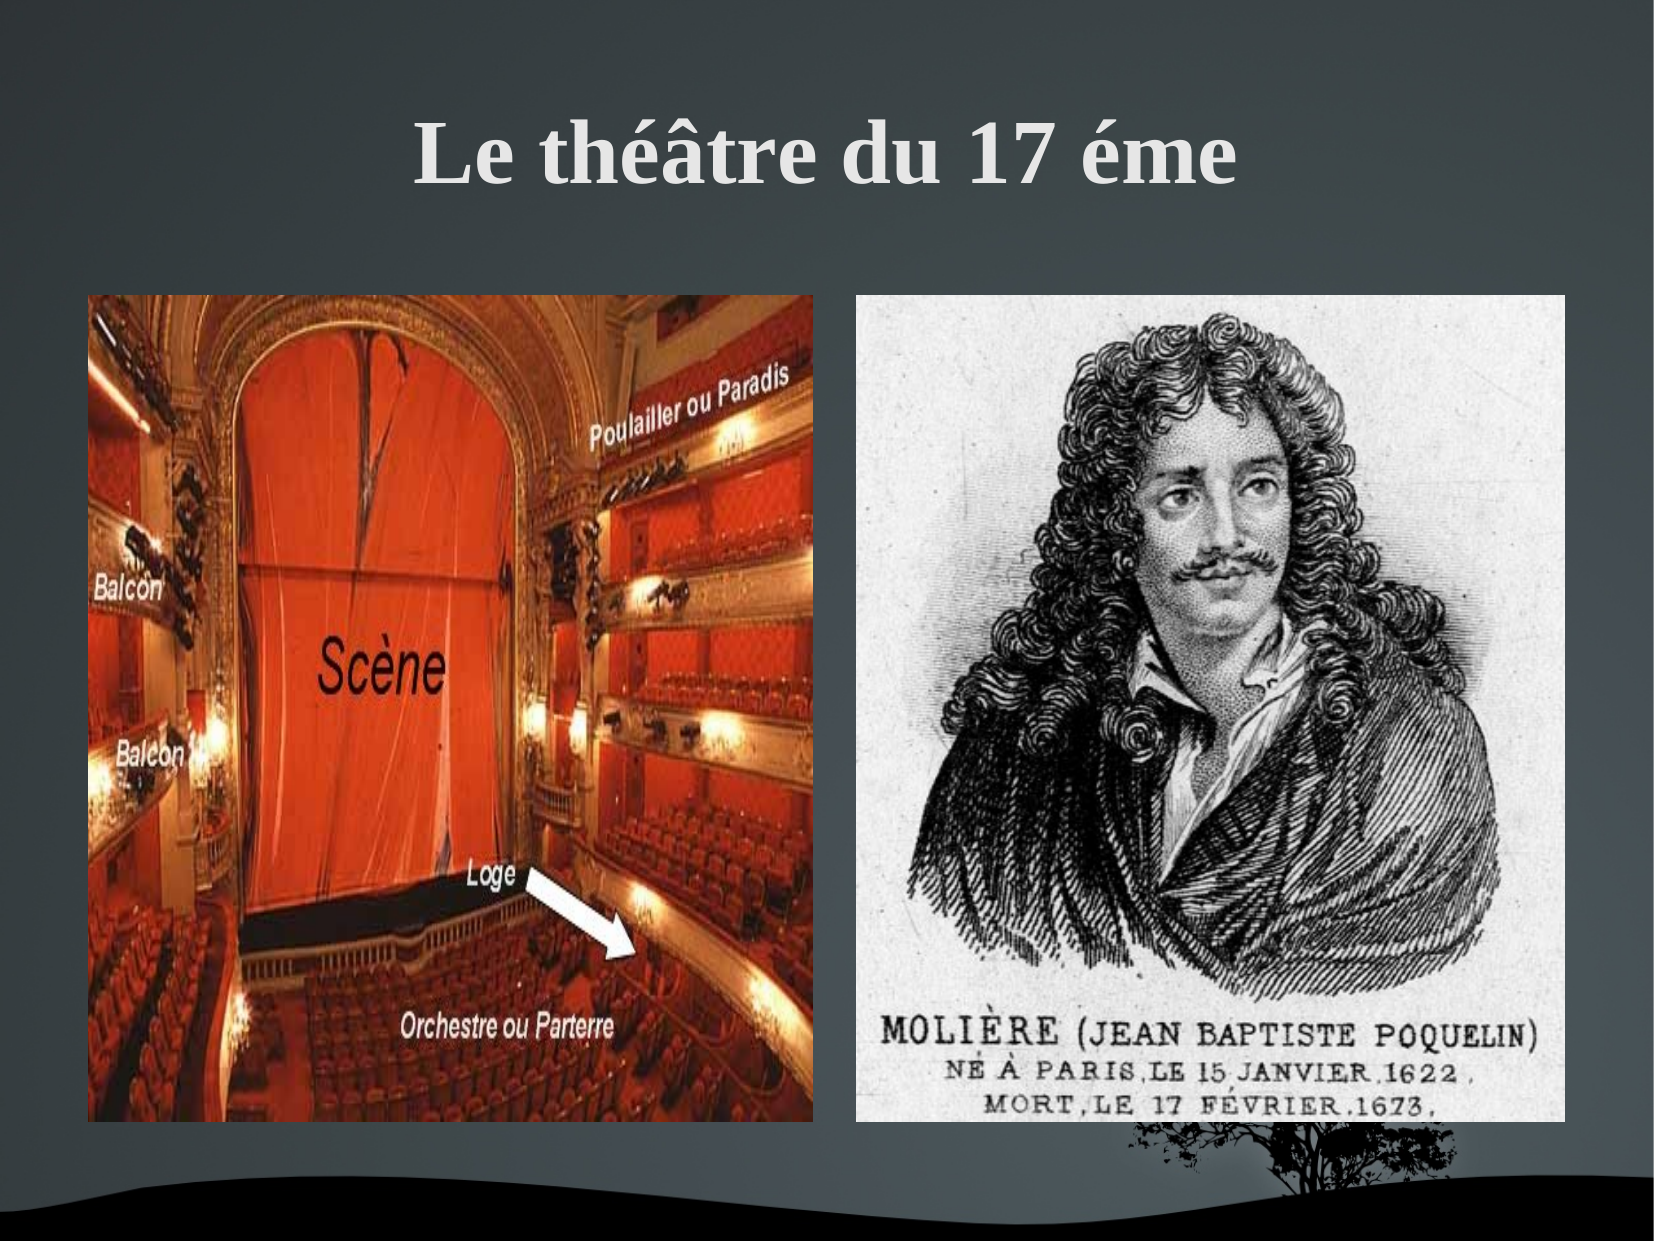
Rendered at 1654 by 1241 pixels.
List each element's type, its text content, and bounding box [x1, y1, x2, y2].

picture [0, 0, 1654, 1241]
title Le théâtre du 17 éme [82, 49, 1571, 257]
